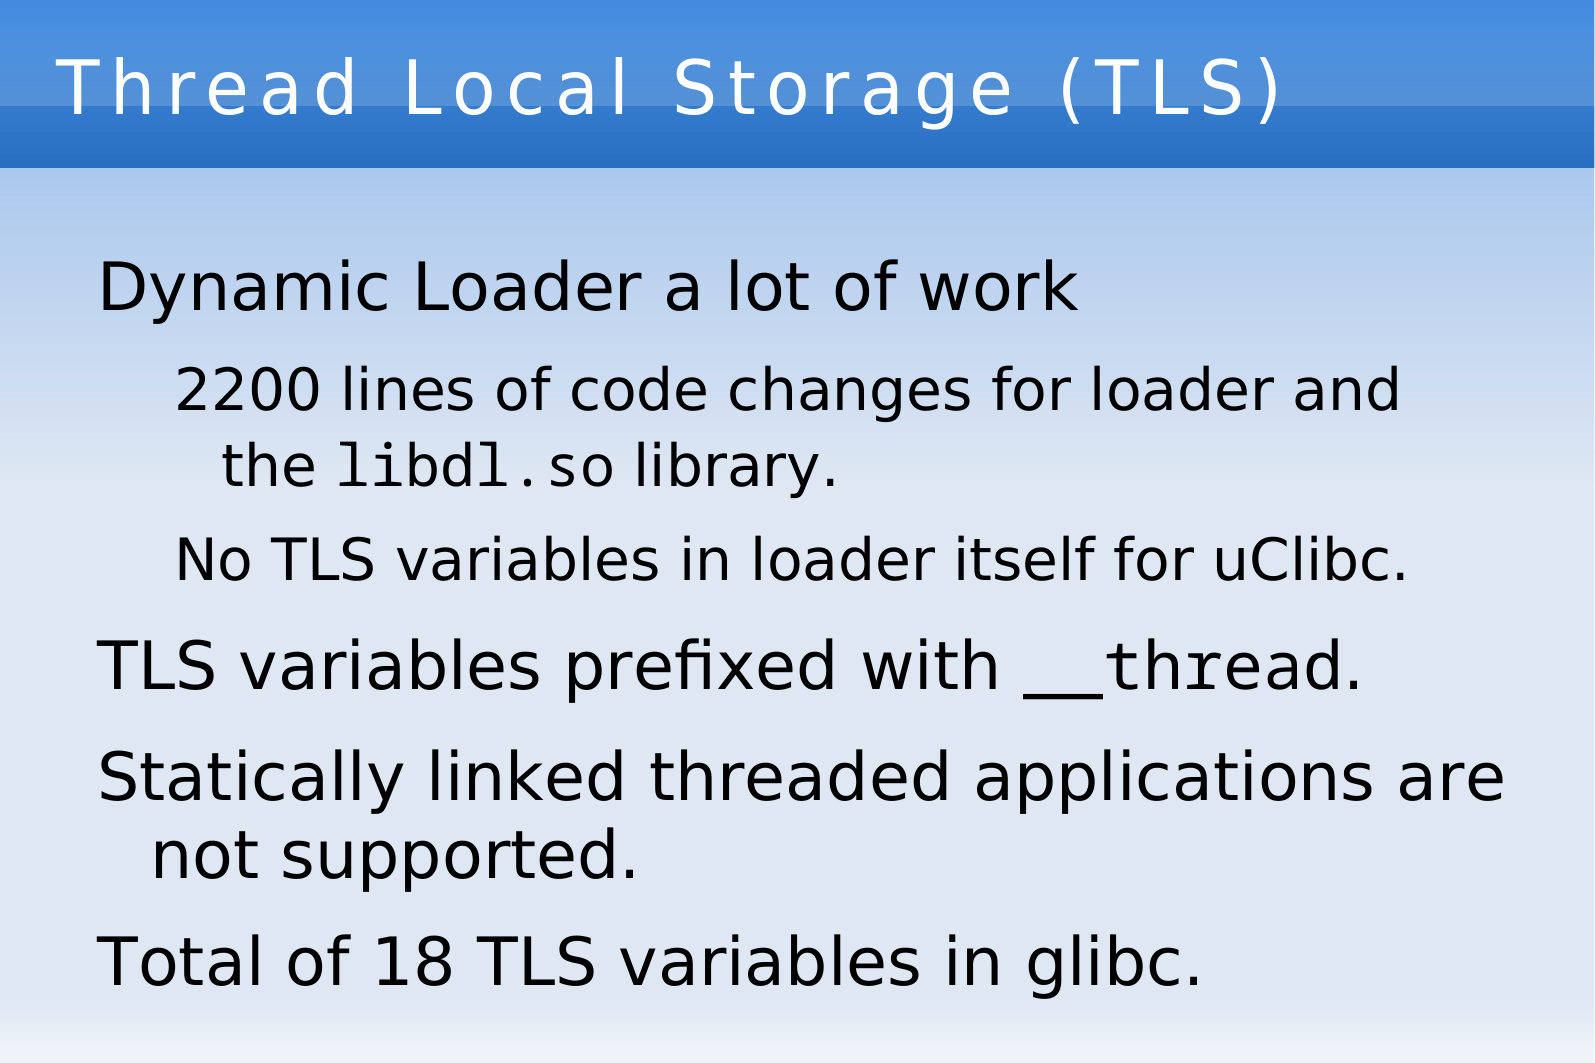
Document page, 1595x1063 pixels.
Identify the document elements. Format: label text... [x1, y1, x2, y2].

list Dynamic Loader a lot of work 2200 lines of code changes for loader and the libdl.so library. No TLS variables in loader itself for uClibc. TLS variables prefixed with __thread. Statically linked threaded applications are not supported. Total of 18 TLS variables in glibc. [79, 248, 1515, 985]
title Thread Local Storage (TLS) [56, 25, 1313, 153]
picture [0, 0, 1595, 1063]
